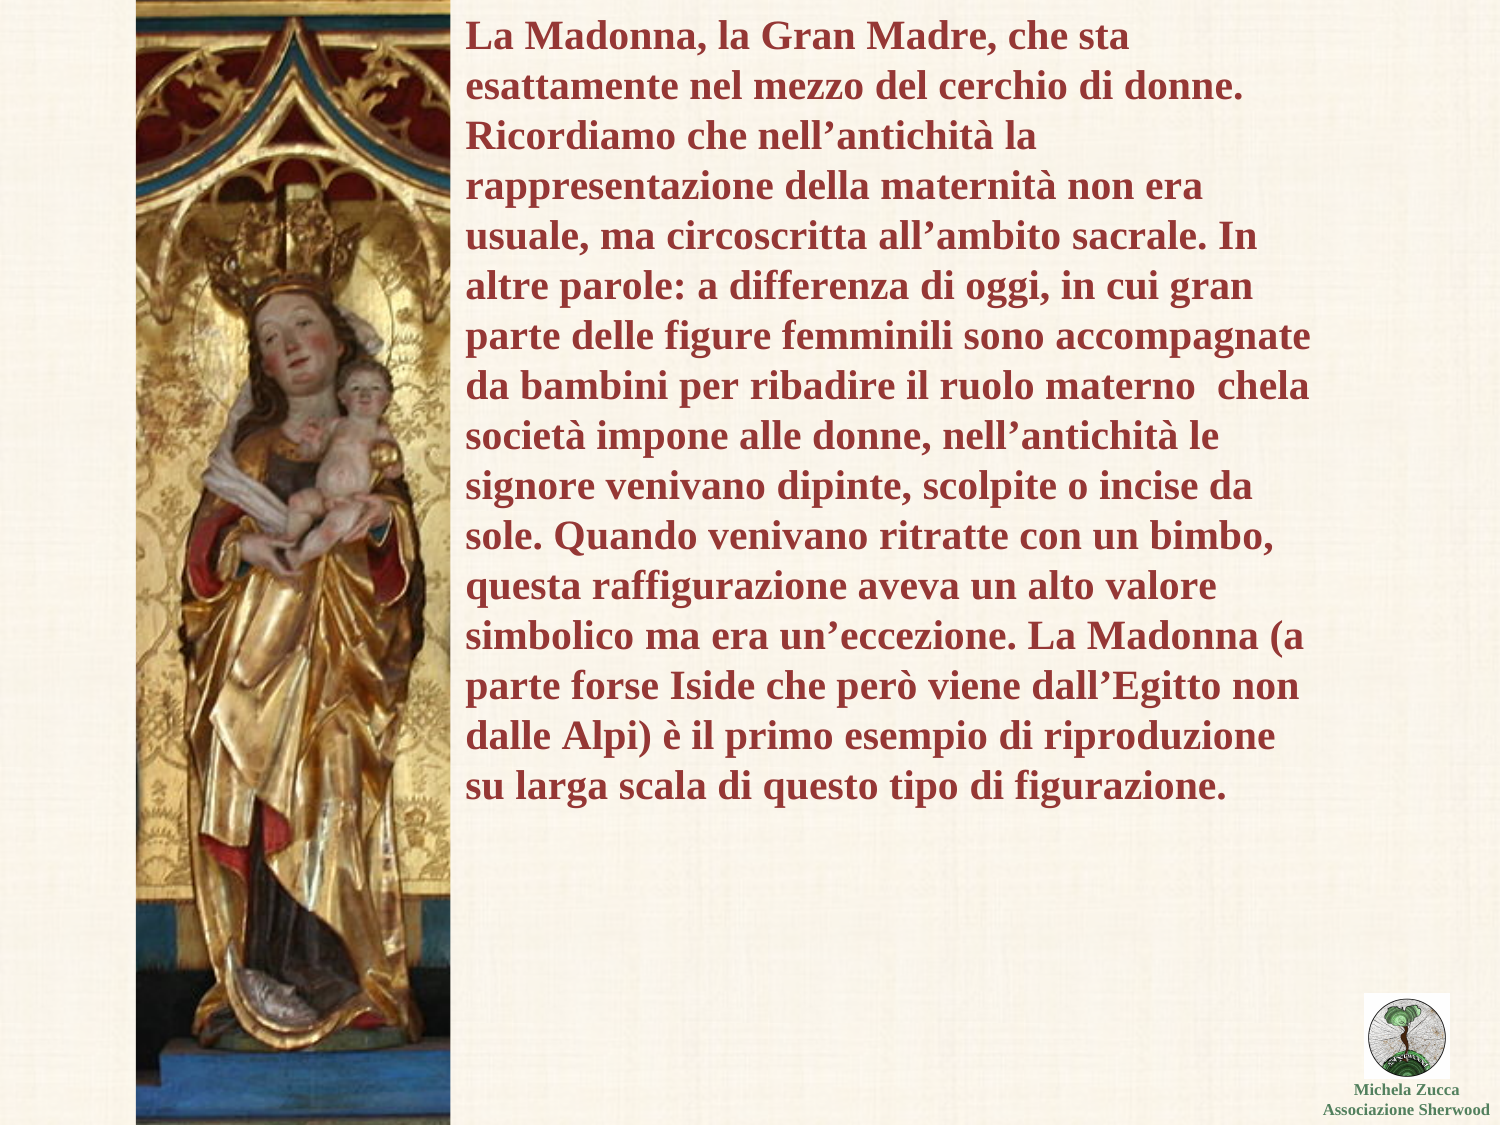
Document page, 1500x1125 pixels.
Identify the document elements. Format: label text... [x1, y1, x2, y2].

text_box La Madonna, la Gran Madre, che sta esattamente nel mezzo del cerchio di donne. Ricordiamo che nell’antichità la rappresentazione della maternità non era usuale, ma circoscritta all’ambito sacrale. In altre parole: a differenza di oggi, in cui gran parte delle figure femminili sono accompagnate da bambini per ribadire il ruolo materno chela società impone alle donne, nell’antichità le signore venivano dipinte, scolpite o incise da sole. Quando venivano ritratte con un bimbo, questa raffigurazione aveva un alto valore simbolico ma era un’eccezione. La Madonna (a parte forse Iside che però viene dall’Egitto non dalle Alpi) è il primo esempio di riproduzione su larga scala di questo tipo di figurazione. [451, 0, 1341, 823]
picture [1364, 993, 1450, 1070]
text_box Michela Zucca Associazione Sherwood [1307, 1070, 1500, 1125]
picture [135, 0, 451, 1125]
